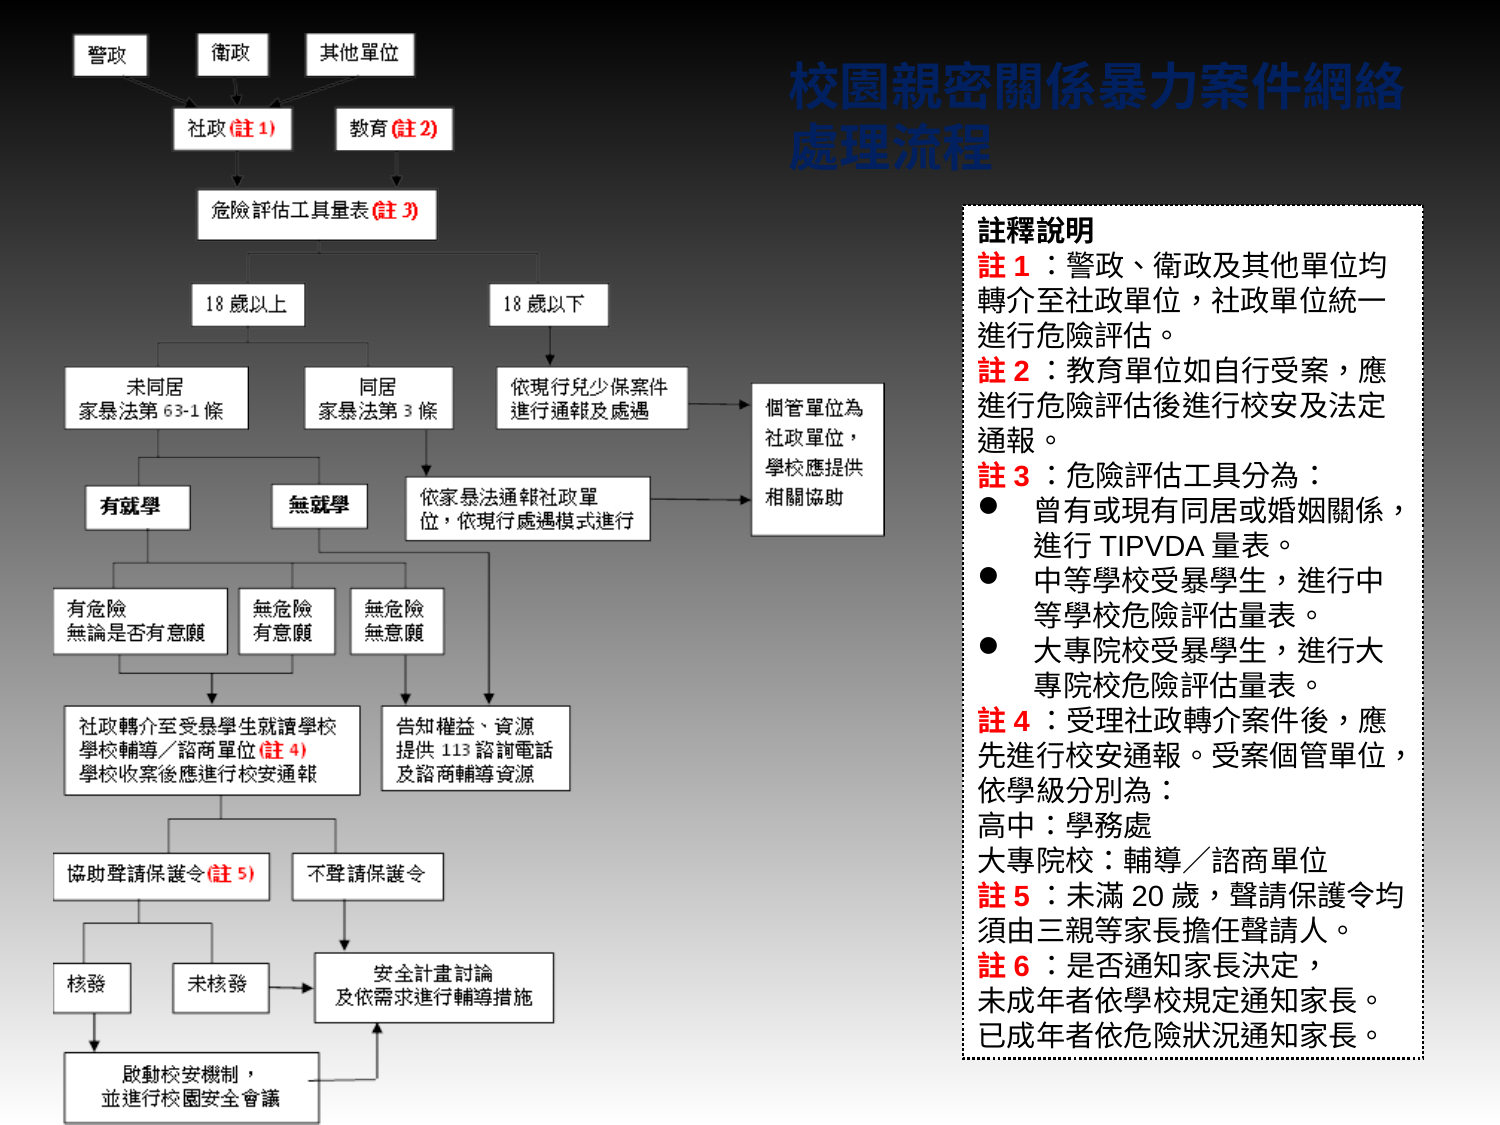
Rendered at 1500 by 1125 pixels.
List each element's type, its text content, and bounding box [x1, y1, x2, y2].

picture [53, 33, 885, 1125]
title 校園親密關係暴力案件網絡處理流程 [885, 45, 1436, 185]
text_box 註釋說明 註1：警政、衛政及其他單位均轉介至社政單位，社政單位統一進行危險評估。 註2：教育單位如自行受案，應進行危險評估後進行校安及法定通報。 註3：危險評估工具分為： 曾有或現有同居或婚姻關係，進行TIPVDA量表。 中等學校受暴學生，進行中等學校危險評估量表。 大專院校受暴學生，進行大專院校危險評估量表。 註4：受理社政轉介案件後，應先進行校安通報。受案個管單位，依學級分別為： 高中：學務處 大專院校：輔導／諮商單位 註5：未滿20歲，聲請保護令均須由三親等家長擔任聲請人。 註6：是否通知家長決定， 未成年者依學校規定通知家長。 已成年者依危險狀況通知家長。 [962, 205, 1424, 1059]
